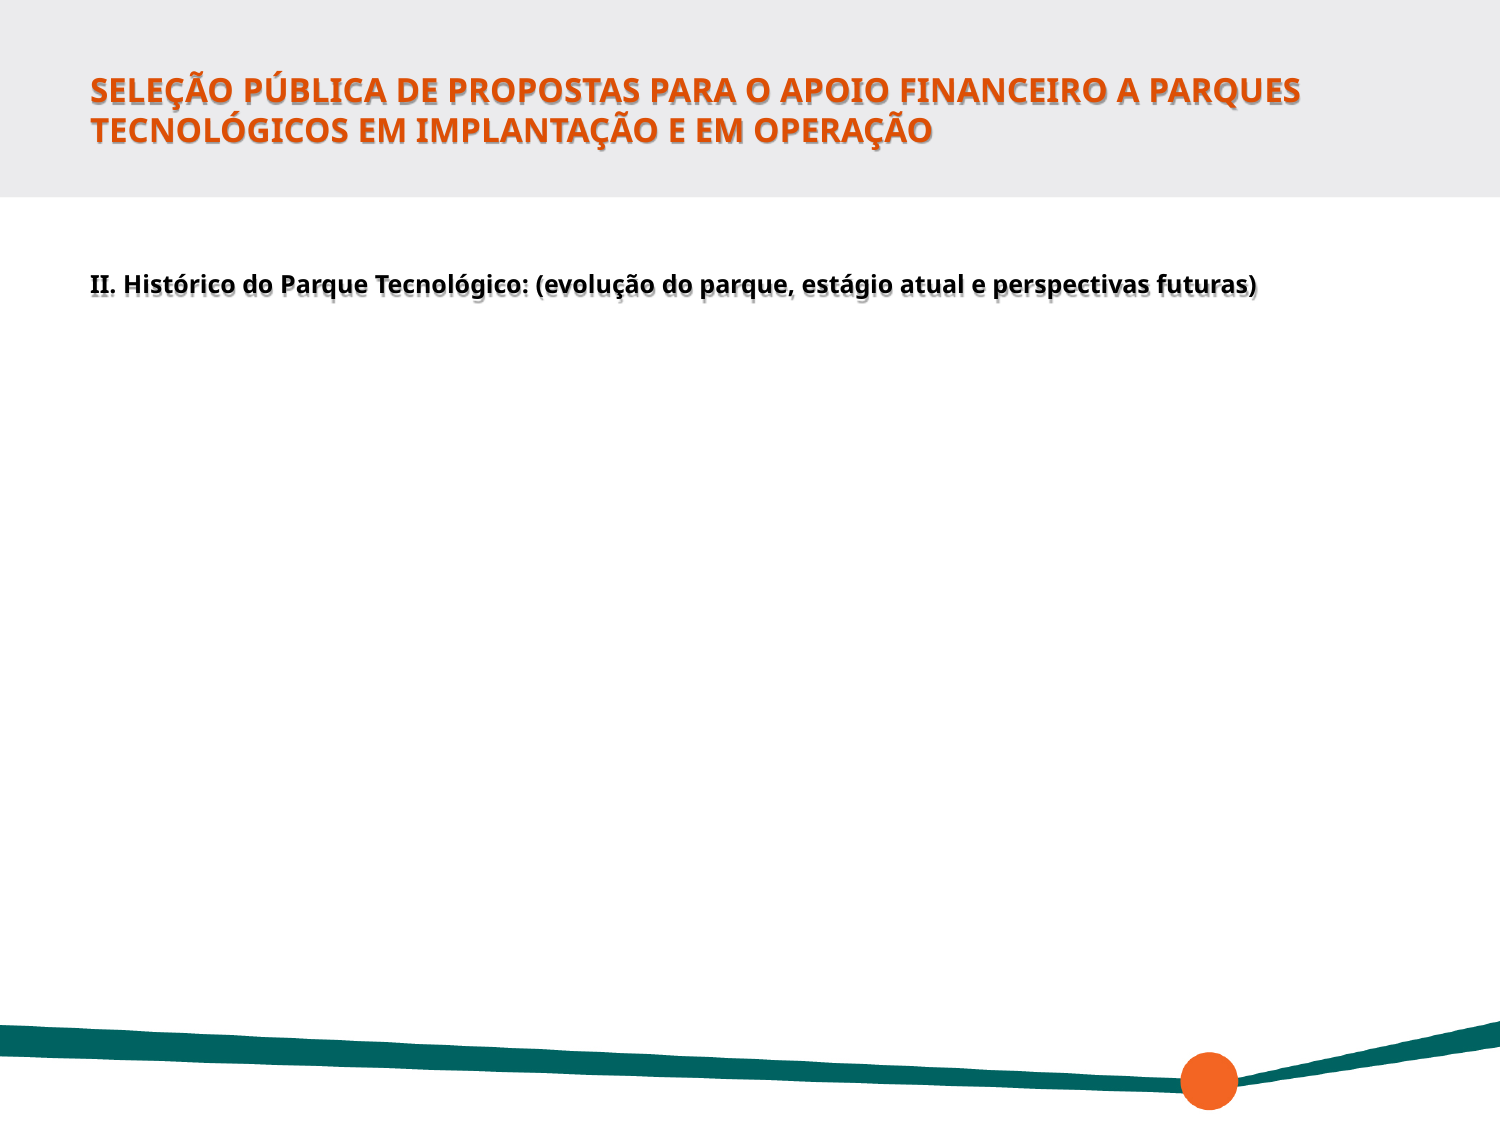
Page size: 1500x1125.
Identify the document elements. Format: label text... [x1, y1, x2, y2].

title SELEÇÃO PÚBLICA DE PROPOSTAS PARA O APOIO FINANCEIRO A PARQUES TECNOLÓGICOS EM IMPLANTAÇÃO E EM OPERAÇÃO [75, 45, 1426, 173]
list II. Histórico do Parque Tecnológico: (evolução do parque, estágio atual e perspectivas futuras) [75, 261, 1377, 677]
